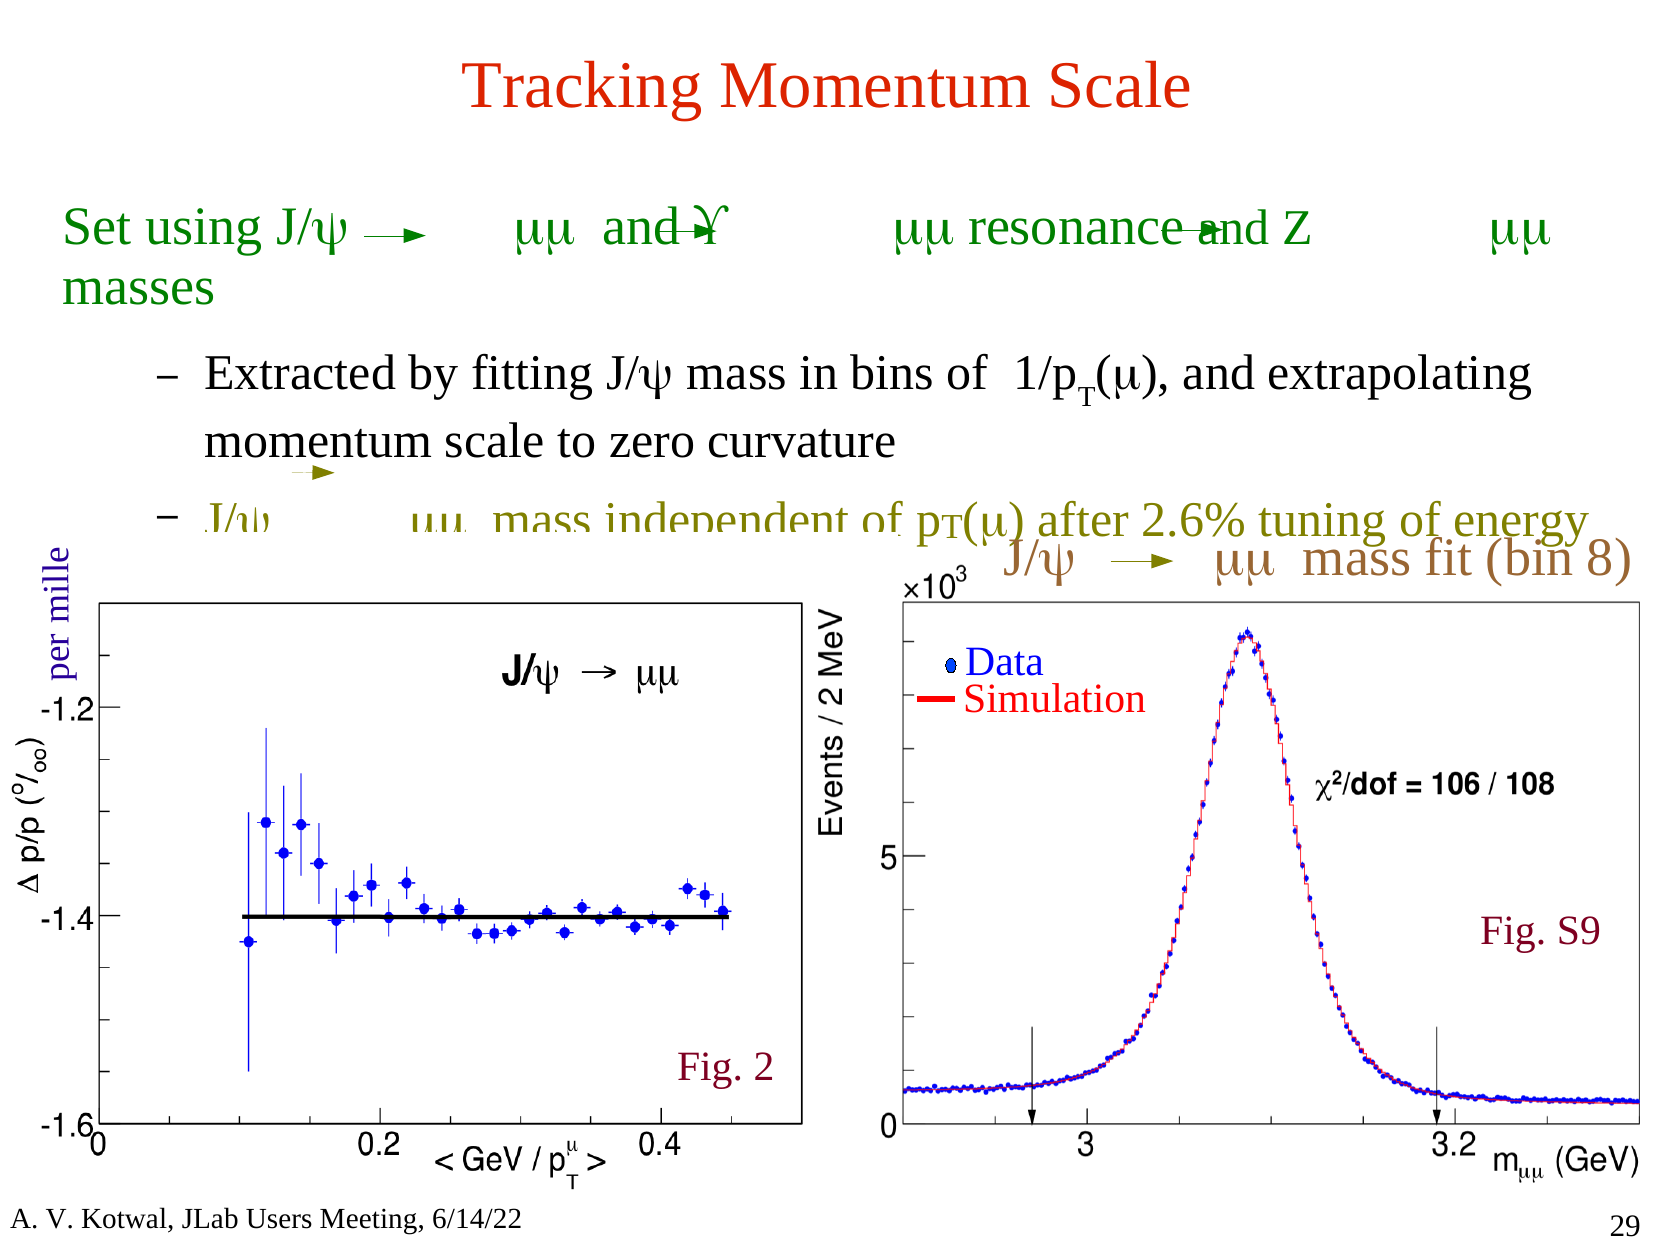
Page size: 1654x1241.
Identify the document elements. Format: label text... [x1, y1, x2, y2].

text_box Fig. S9 [1480, 906, 1601, 954]
title Tracking Momentum Scale [121, 32, 1534, 139]
text_box Fig. 2 [677, 1042, 775, 1089]
picture [2, 532, 1652, 1195]
text_box Simulation [963, 675, 1159, 758]
text_box [945, 658, 957, 673]
text_box Data [965, 637, 1049, 675]
list Set using J/ψ μμ and ϒ μμ resonance and Z μμ masses Extracted by fitting J/ψ mass in bins of 1/pT(μ), and extrapolating momentum scale to zero curvature J/ψ μμ mass independent of pT(μ) after 2.6% tuning of energy loss [62, 195, 1633, 549]
text_box per mille [32, 364, 95, 682]
text_box J/ψ μμ mass fit (bin 8) [1003, 527, 1651, 609]
